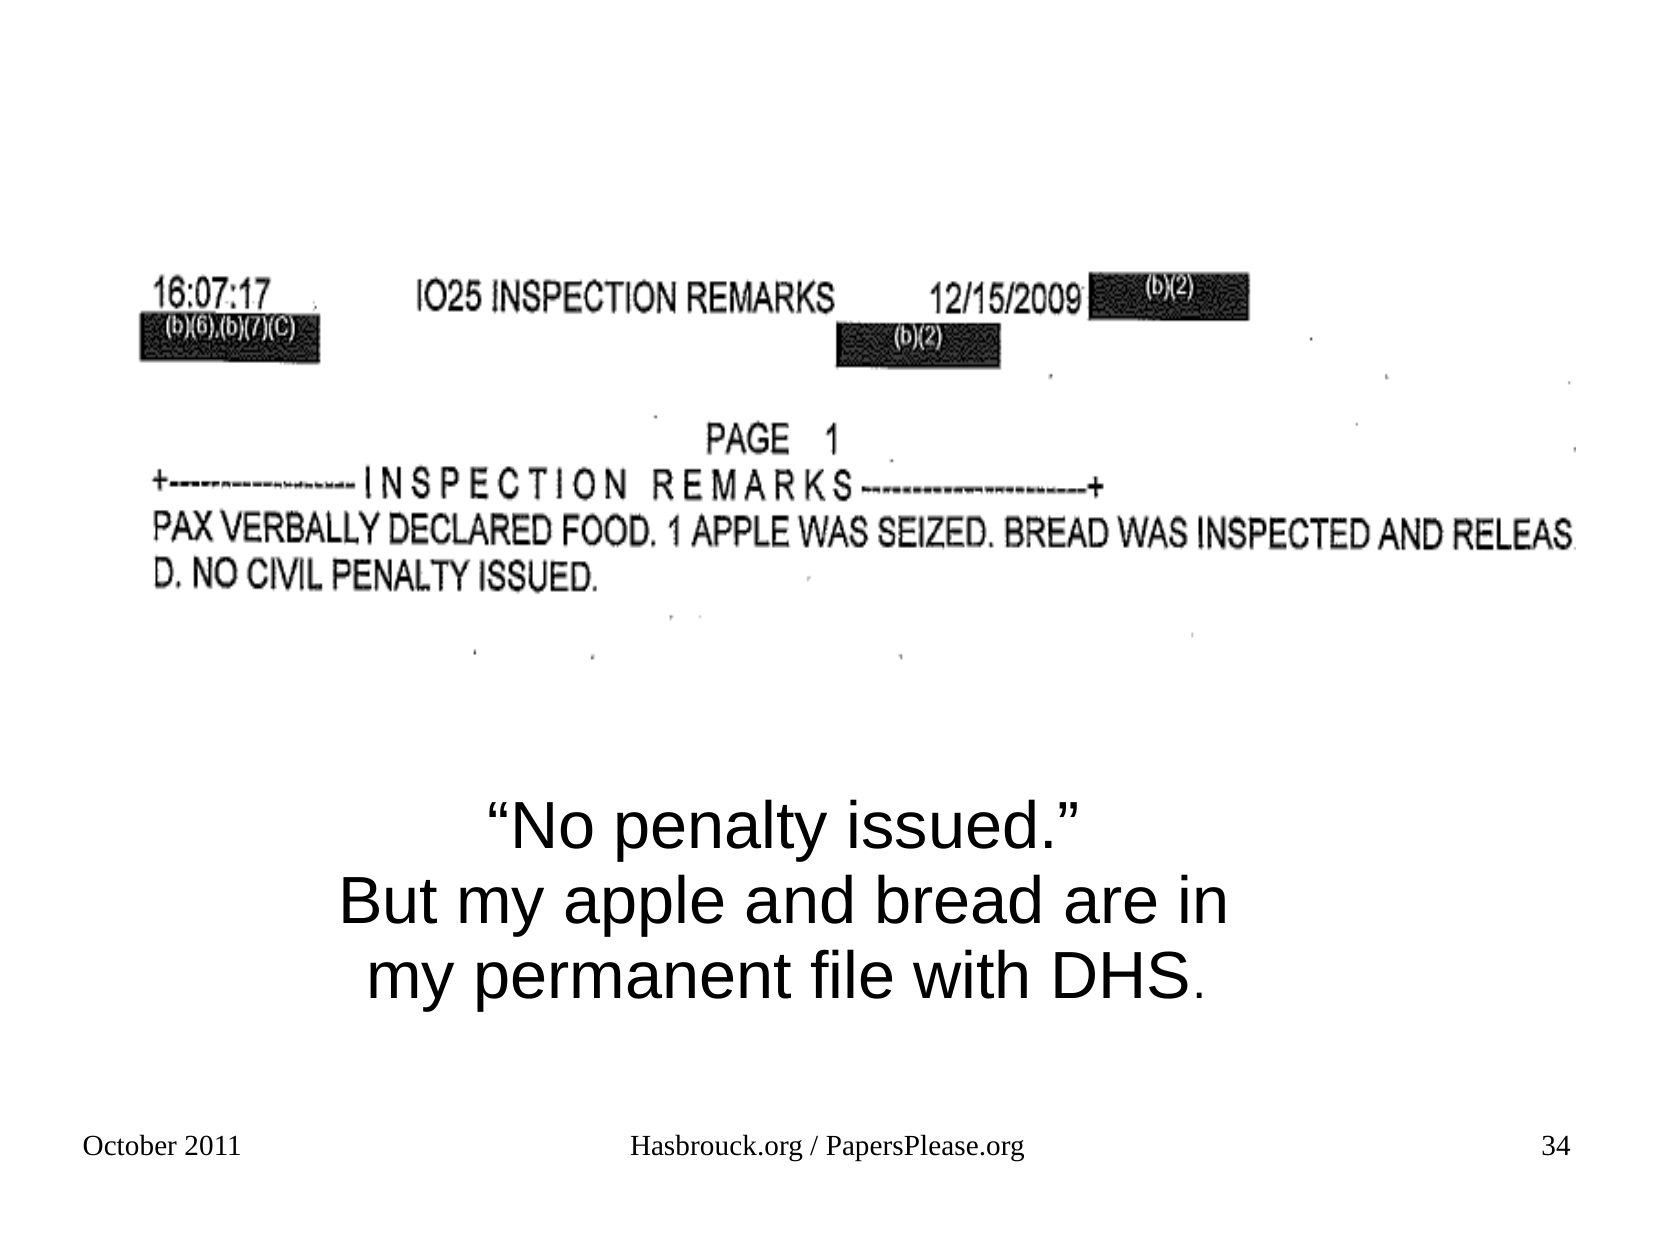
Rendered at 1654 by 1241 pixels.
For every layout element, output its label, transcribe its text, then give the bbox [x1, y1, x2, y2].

picture [112, 224, 1576, 677]
subtitle “No penalty issued.” But my apple and bread are in my permanent file with DHS. [49, 0, 1538, 1013]
